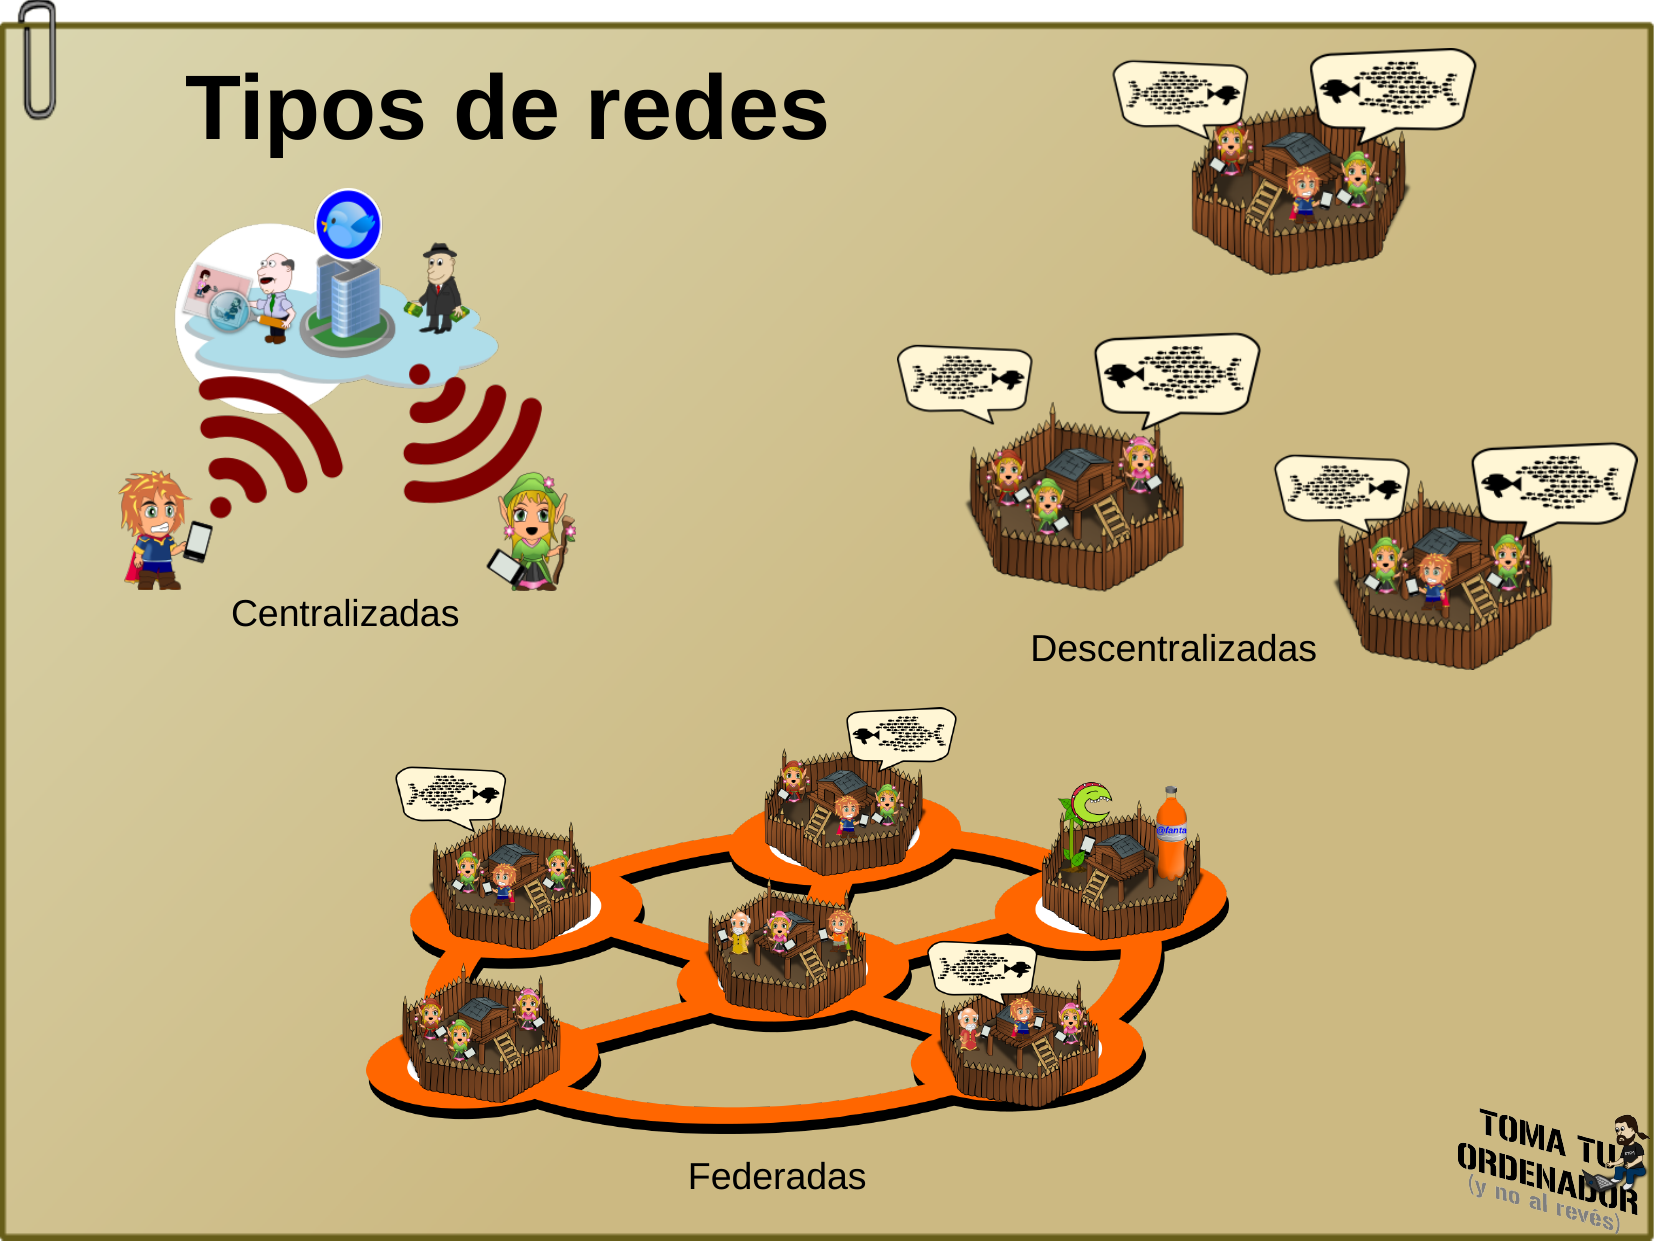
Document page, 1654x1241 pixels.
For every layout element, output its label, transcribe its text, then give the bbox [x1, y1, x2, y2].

text_box Federadas [673, 1147, 882, 1205]
picture [0, 0, 1654, 1241]
text_box Centralizadas [216, 585, 475, 642]
title Tipos de redes [82, 49, 897, 166]
text_box Descentralizadas [1015, 620, 1333, 677]
